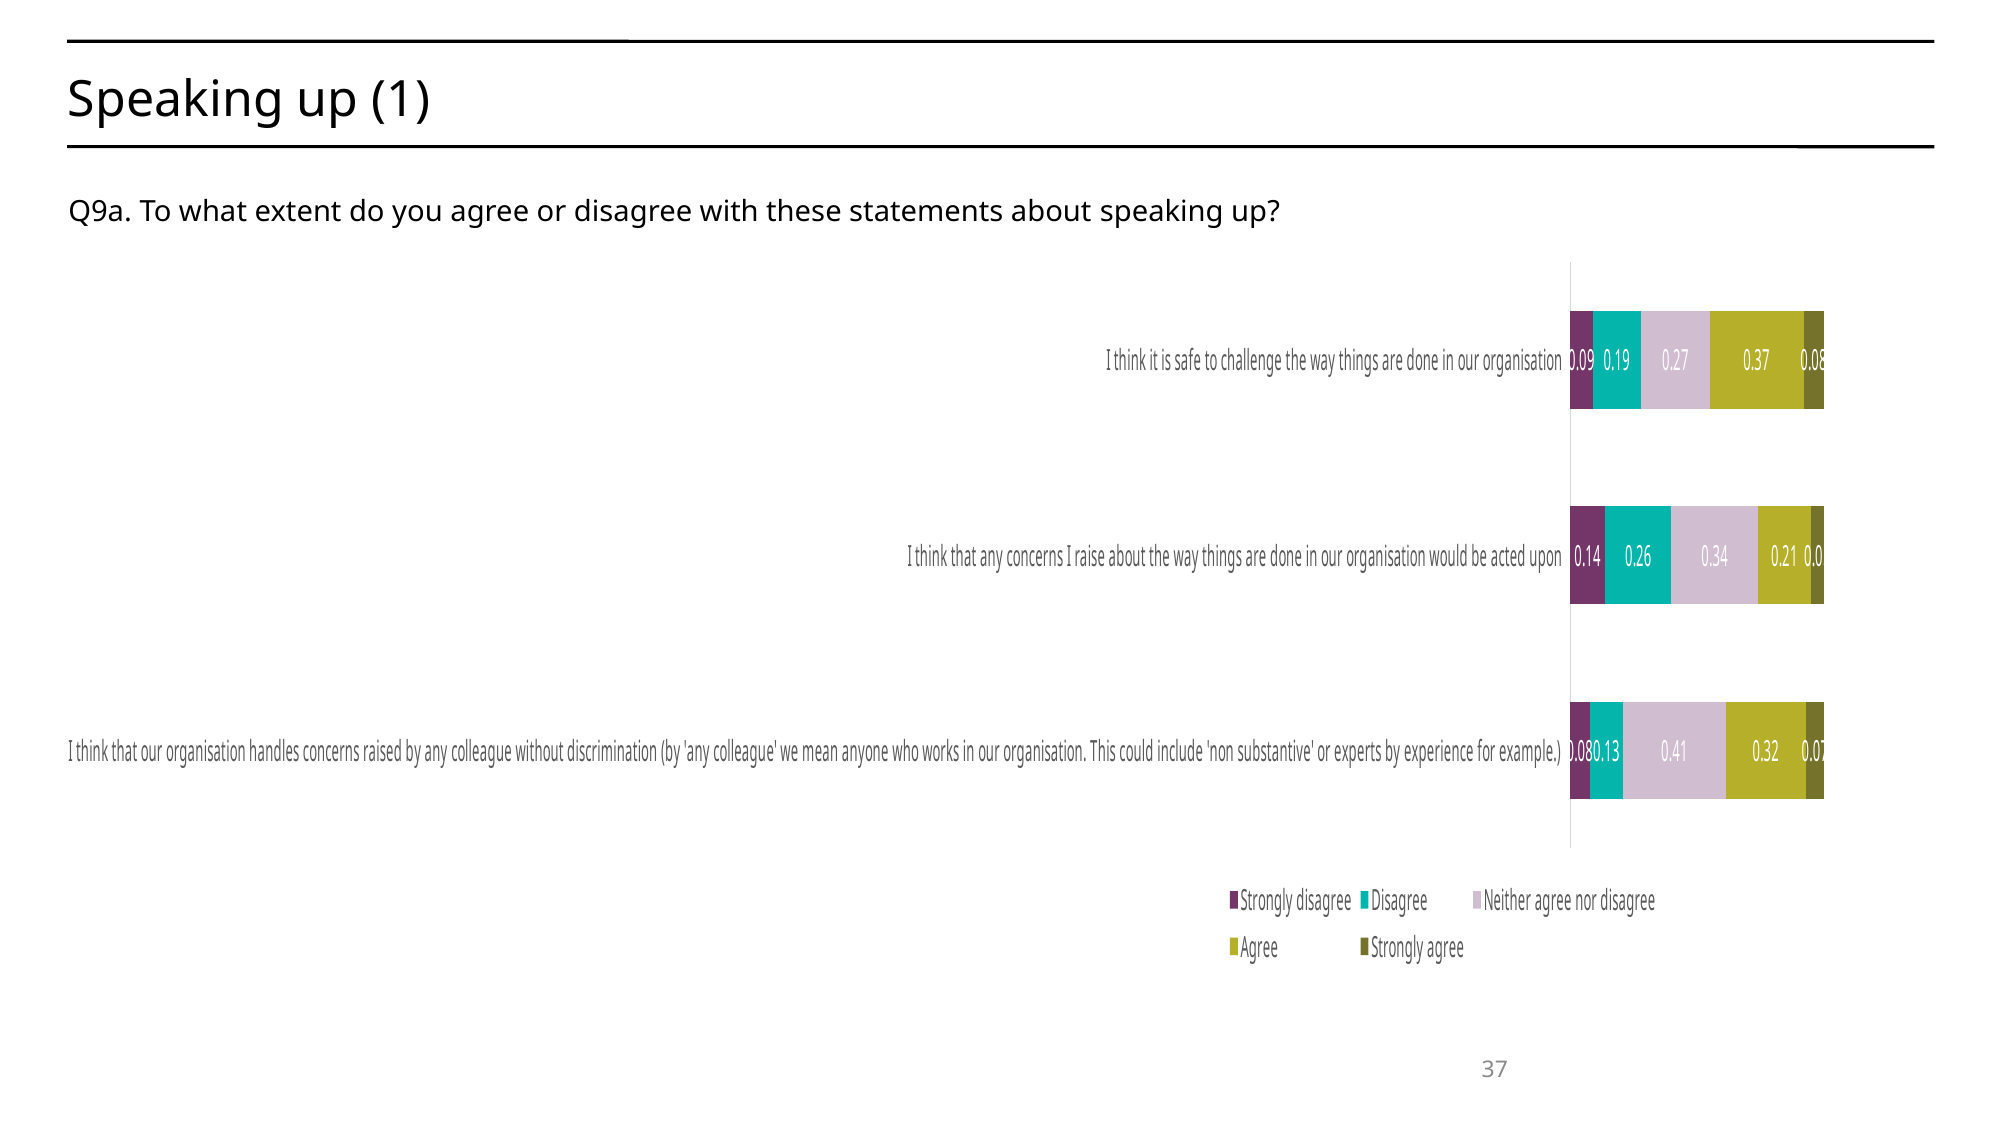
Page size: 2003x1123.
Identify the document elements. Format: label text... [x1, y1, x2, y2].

chart [68, 247, 1840, 973]
text_box 37 [1466, 1039, 1934, 1100]
text_box Q9a. To what extent do you agree or disagree with these statements about speaking up? [68, 184, 1586, 227]
title Speaking up (1) [67, 48, 1936, 136]
